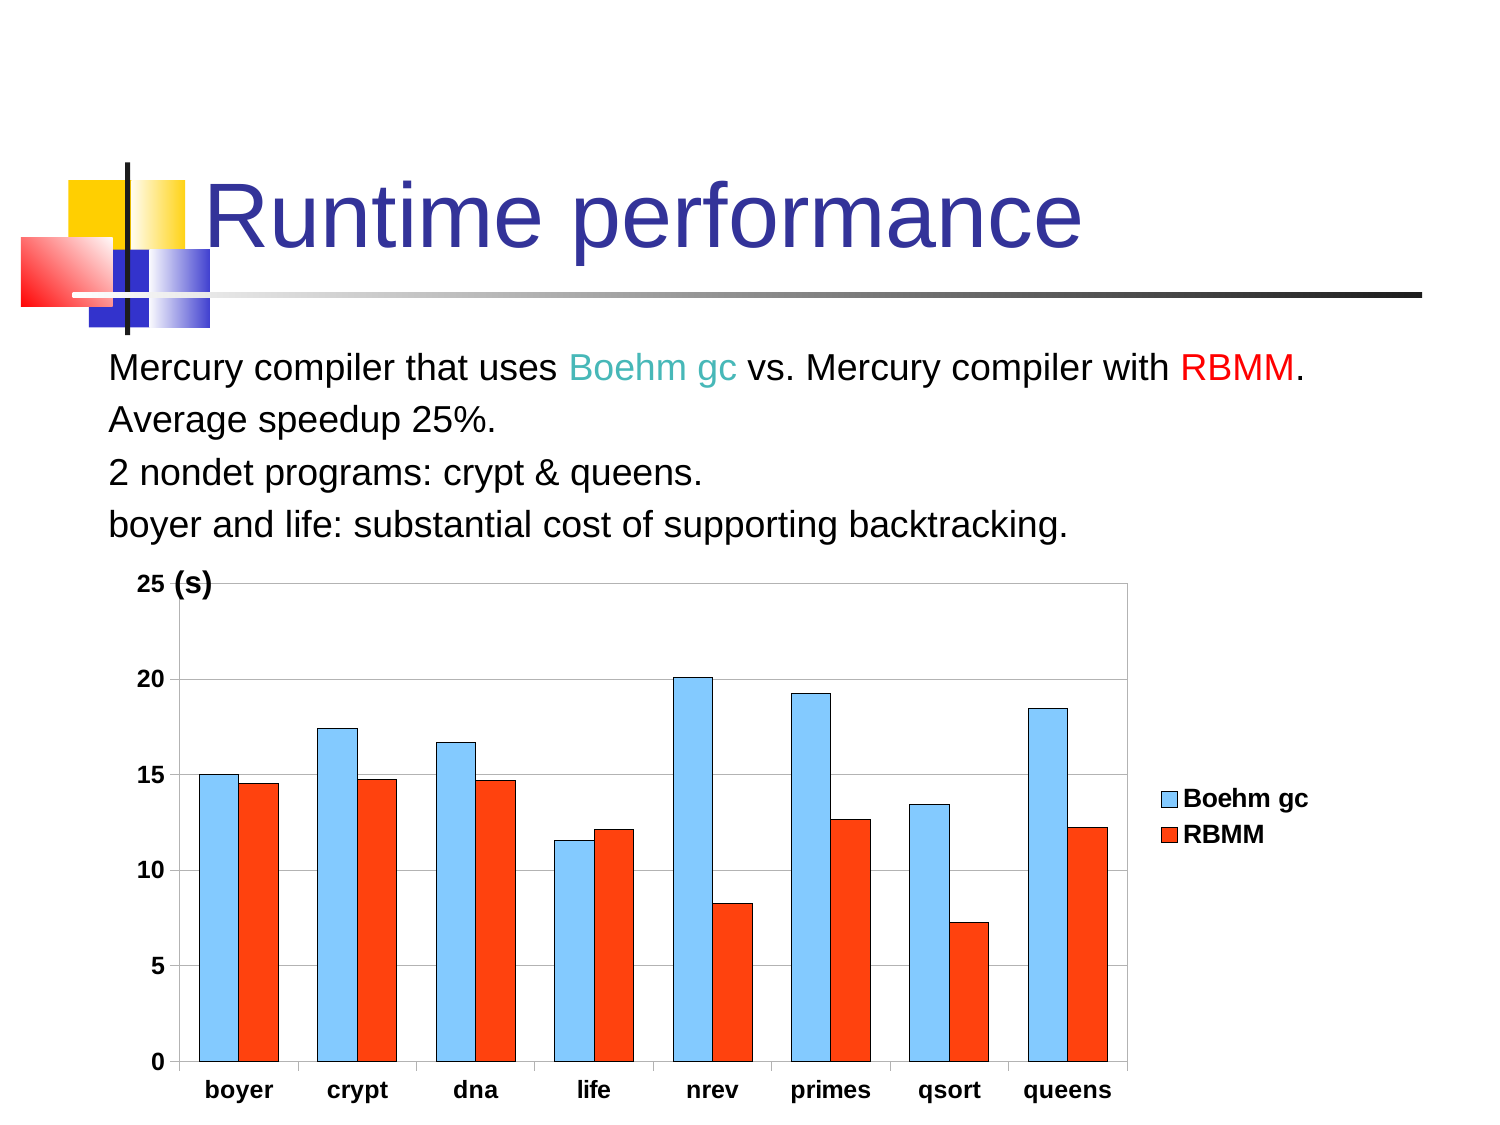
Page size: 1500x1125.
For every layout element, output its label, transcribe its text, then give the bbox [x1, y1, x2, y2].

list Mercury compiler that uses Boehm gc vs. Mercury compiler with RBMM. Average speedup 25%. 2 nondet programs: crypt & queens. boyer and life: substantial cost of supporting backtracking. [93, 342, 1418, 562]
chart [111, 562, 1398, 1125]
title Runtime performance [188, 35, 1468, 276]
text_box (s) [159, 555, 228, 608]
